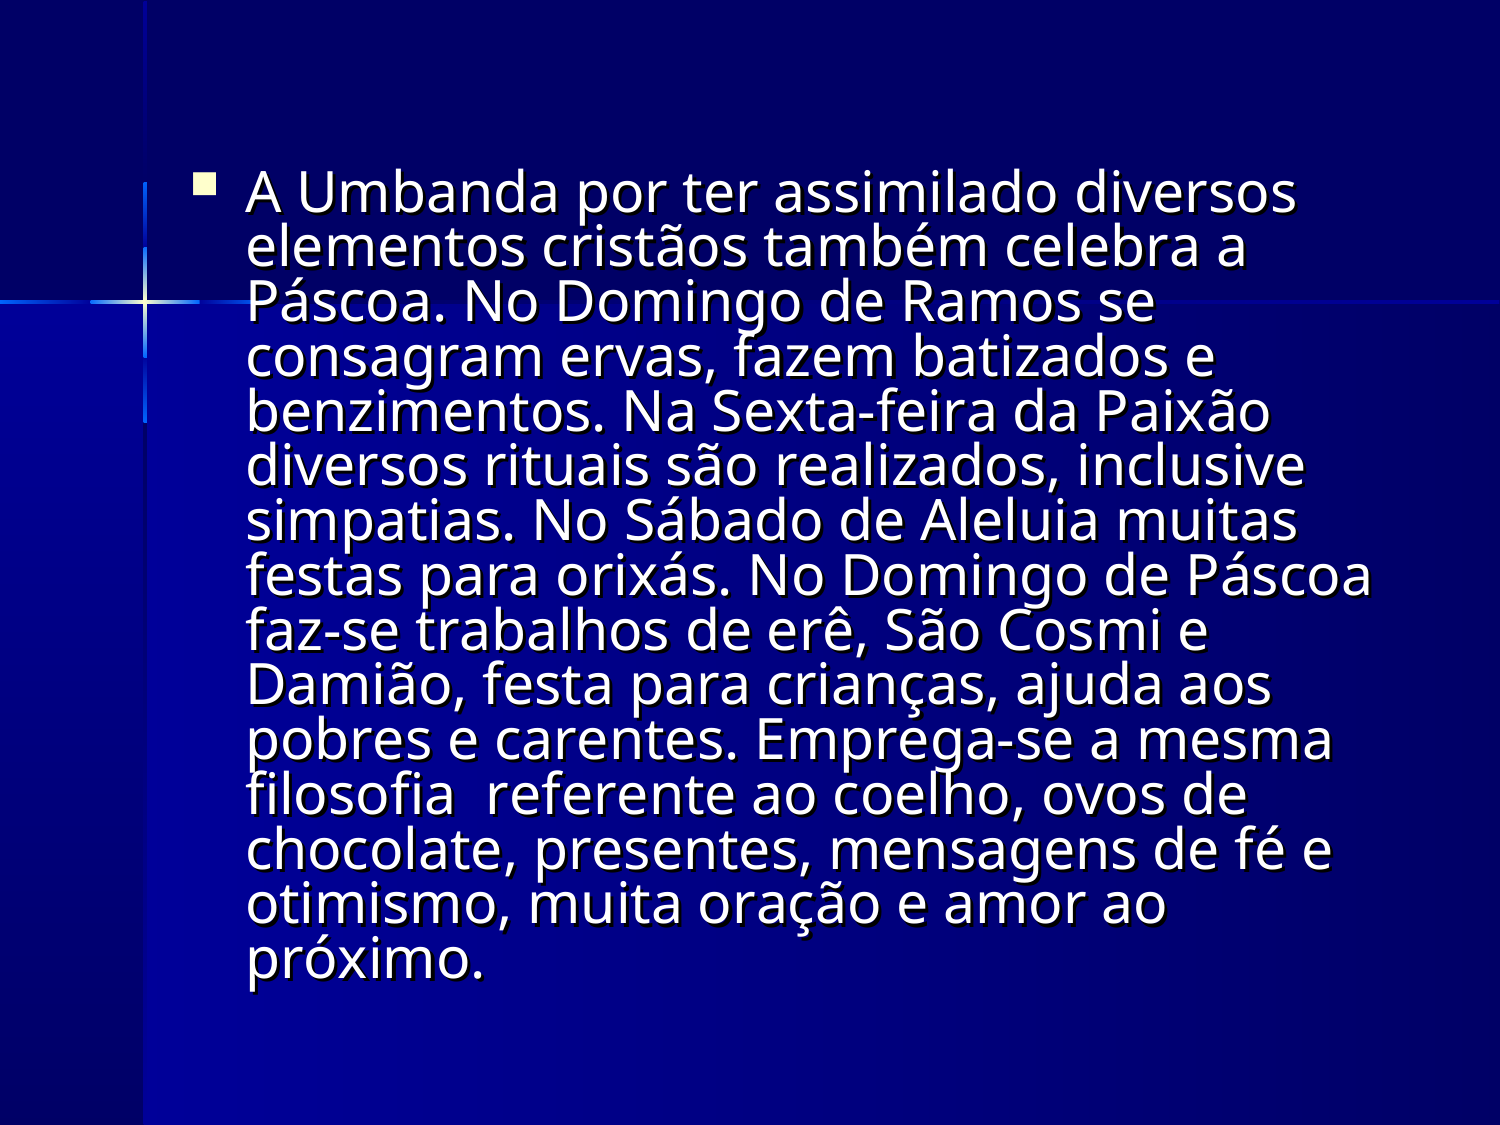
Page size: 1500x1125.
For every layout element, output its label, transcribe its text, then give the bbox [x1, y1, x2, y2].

list A Umbanda por ter assimilado diversos elementos cristãos também celebra a Páscoa. No Domingo de Ramos se consagram ervas, fazem batizados e benzimentos. Na Sexta-feira da Paixão diversos rituais são realizados, inclusive simpatias. No Sábado de Aleluia muitas festas para orixás. No Domingo de Páscoa faz-se trabalhos de erê, São Cosmi e Damião, festa para crianças, ajuda aos pobres e carentes. Emprega-se a mesma filosofia referente ao coelho, ovos de chocolate, presentes, mensagens de fé e otimismo, muita oração e amor ao próximo. [174, 160, 1413, 1000]
